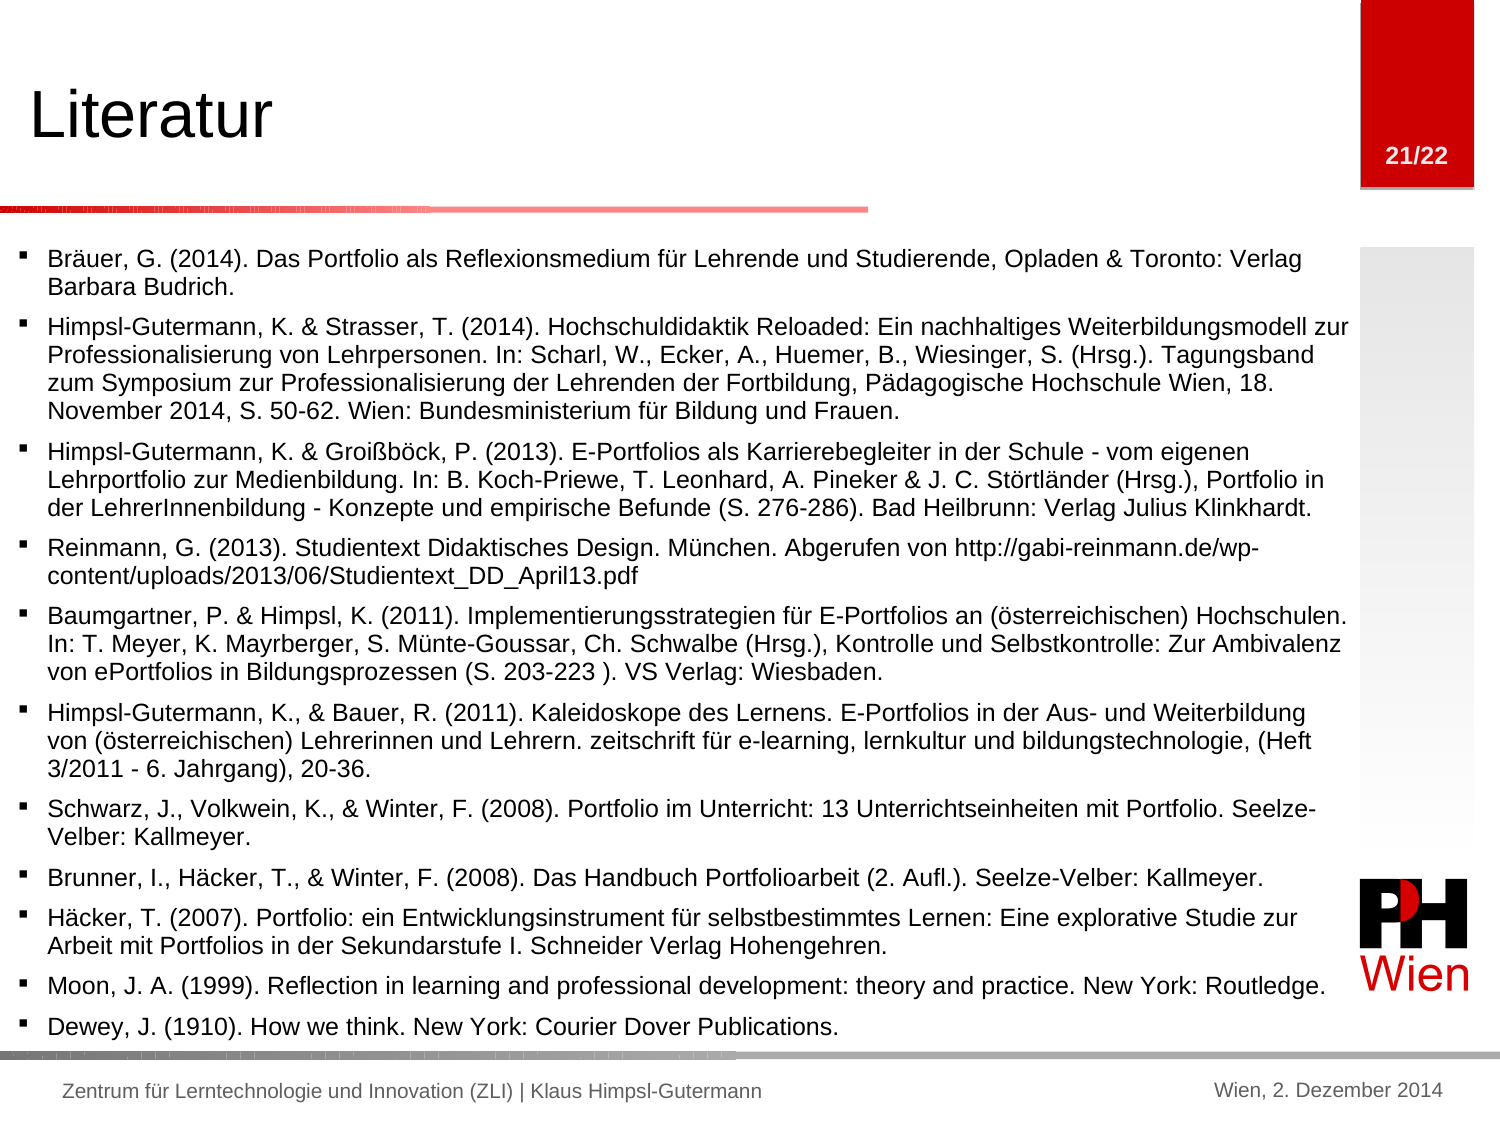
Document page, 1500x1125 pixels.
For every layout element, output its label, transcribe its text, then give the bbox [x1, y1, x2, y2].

list Bräuer, G. (2014). Das Portfolio als Reflexionsmedium für Lehrende und Studierende, Opladen & Toronto: Verlag Barbara Budrich. Himpsl-Gutermann, K. & Strasser, T. (2014). Hochschuldidaktik Reloaded: Ein nachhaltiges Weiterbildungsmodell zur Professionalisierung von Lehrpersonen. In: Scharl, W., Ecker, A., Huemer, B., Wiesinger, S. (Hrsg.). Tagungsband zum Symposium zur Professionalisierung der Lehrenden der Fortbildung, Pädagogische Hochschule Wien, 18. November 2014, S. 50-62. Wien: Bundesministerium für Bildung und Frauen. Himpsl-Gutermann, K. & Groißböck, P. (2013). E-Portfolios als Karrierebegleiter in der Schule - vom eigenen Lehrportfolio zur Medienbildung. In: B. Koch-Priewe, T. Leonhard, A. Pineker & J. C. Störtländer (Hrsg.), Portfolio in der LehrerInnenbildung - Konzepte und empirische Befunde (S. 276-286). Bad Heilbrunn: Verlag Julius Klinkhardt. Reinmann, G. (2013). Studientext Didaktisches Design. München. Abgerufen von http://gabi-reinmann.de/wp-content/uploads/2013/06/Studientext_DD_April13.pdf Baumgartner, P. & Himpsl, K. (2011). Implementierungsstrategien für E-Portfolios an (österreichischen) Hochschulen. In: T. Meyer, K. Mayrberger, S. Münte-Goussar, Ch. Schwalbe (Hrsg.), Kontrolle und Selbstkontrolle: Zur Ambivalenz von ePortfolios in Bildungsprozessen (S. 203-223 ). VS Verlag: Wiesbaden. Himpsl-Gutermann, K., & Bauer, R. (2011). Kaleidoskope des Lernens. E-Portfolios in der Aus- und Weiterbildung von (österreichischen) Lehrerinnen und Lehrern. zeitschrift für e-learning, lernkultur und bildungstechnologie, (Heft 3/2011 - 6. Jahrgang), 20-36. Schwarz, J., Volkwein, K., & Winter, F. (2008). Portfolio im Unterricht: 13 Unterrichtseinheiten mit Portfolio. Seelze-Velber: Kallmeyer. Brunner, I., Häcker, T., & Winter, F. (2008). Das Handbuch Portfolioarbeit (2. Aufl.). Seelze-Velber: Kallmeyer. Häcker, T. (2007). Portfolio: ein Entwicklungsinstrument für selbstbestimmtes Lernen: Eine explorative Studie zur Arbeit mit Portfolios in der Sekundarstufe I. Schneider Verlag Hohengehren. Moon, J. A. (1999). Reflection in learning and professional development: theory and practice. New York: Routledge. Dewey, J. (1910). How we think. New York: Courier Dover Publications. [17, 244, 1353, 1041]
picture [1354, 873, 1474, 997]
title Literatur [29, 75, 1282, 155]
